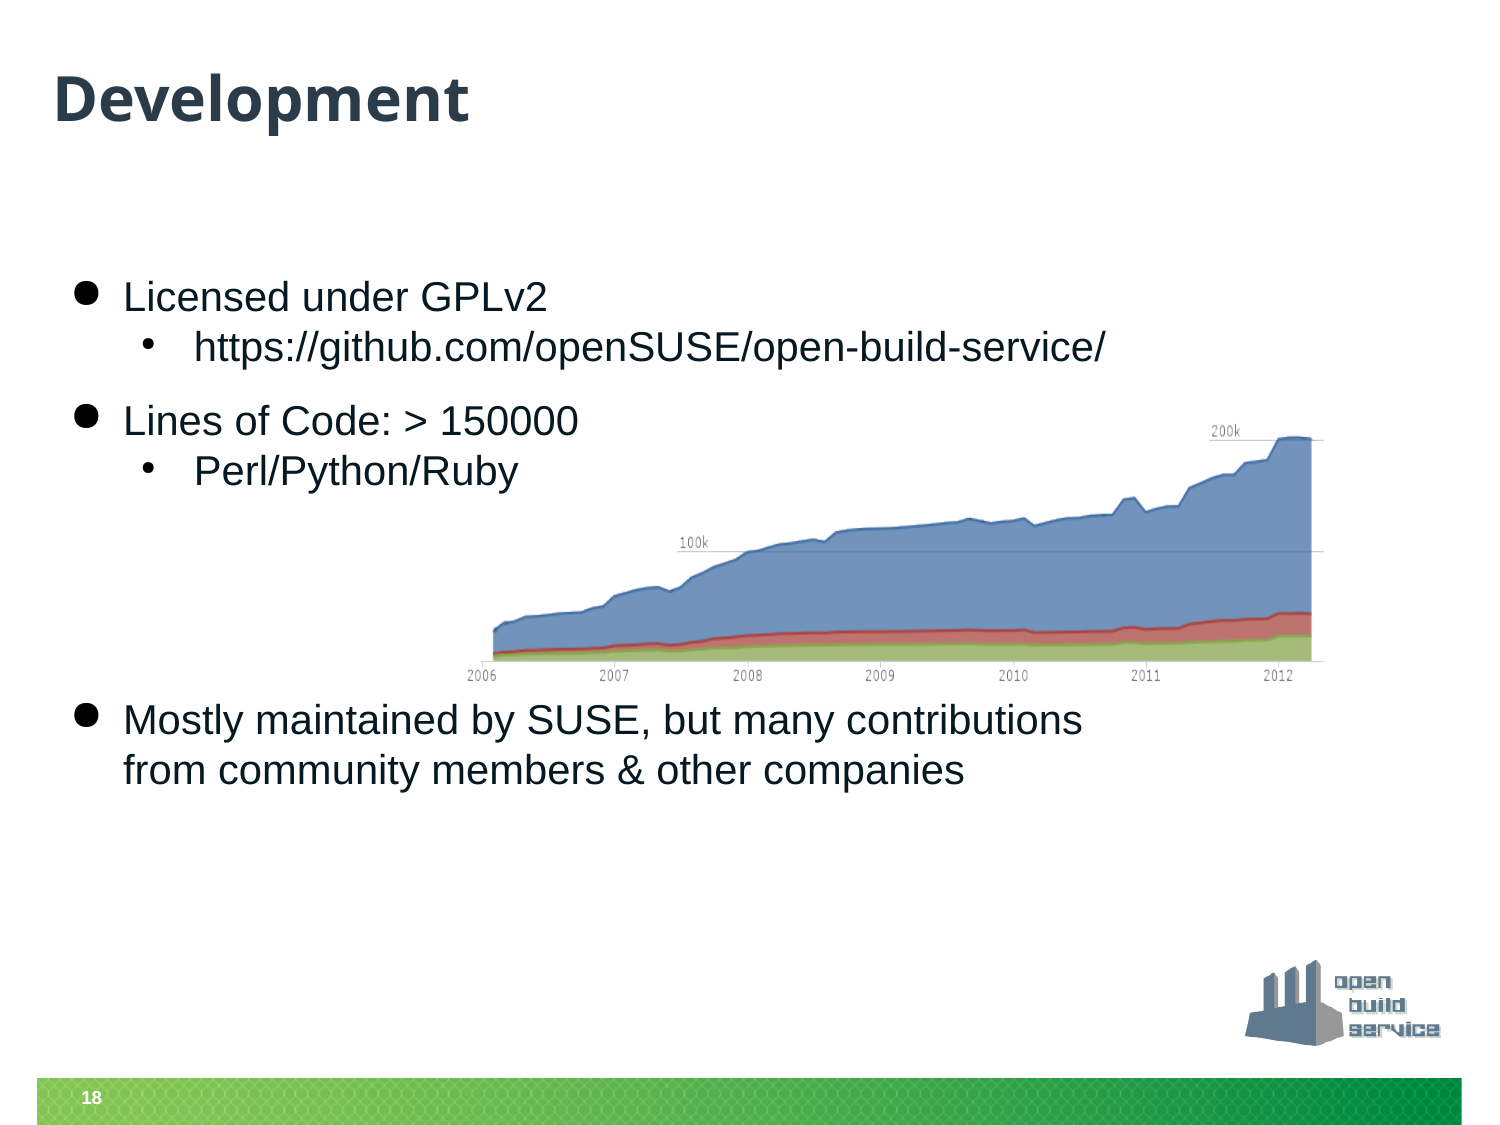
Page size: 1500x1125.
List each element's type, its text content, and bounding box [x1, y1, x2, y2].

picture [1245, 960, 1441, 1046]
picture [37, 1078, 1462, 1125]
list Licensed under GPLv2 https://github.com/openSUSE/open-build-service/ Lines of Code: > 150000 Perl/Python/Ruby Mostly maintained by SUSE, but many contributions from community members & other companies [37, 262, 1388, 1005]
title Development [37, 51, 1388, 209]
picture [446, 382, 1351, 691]
